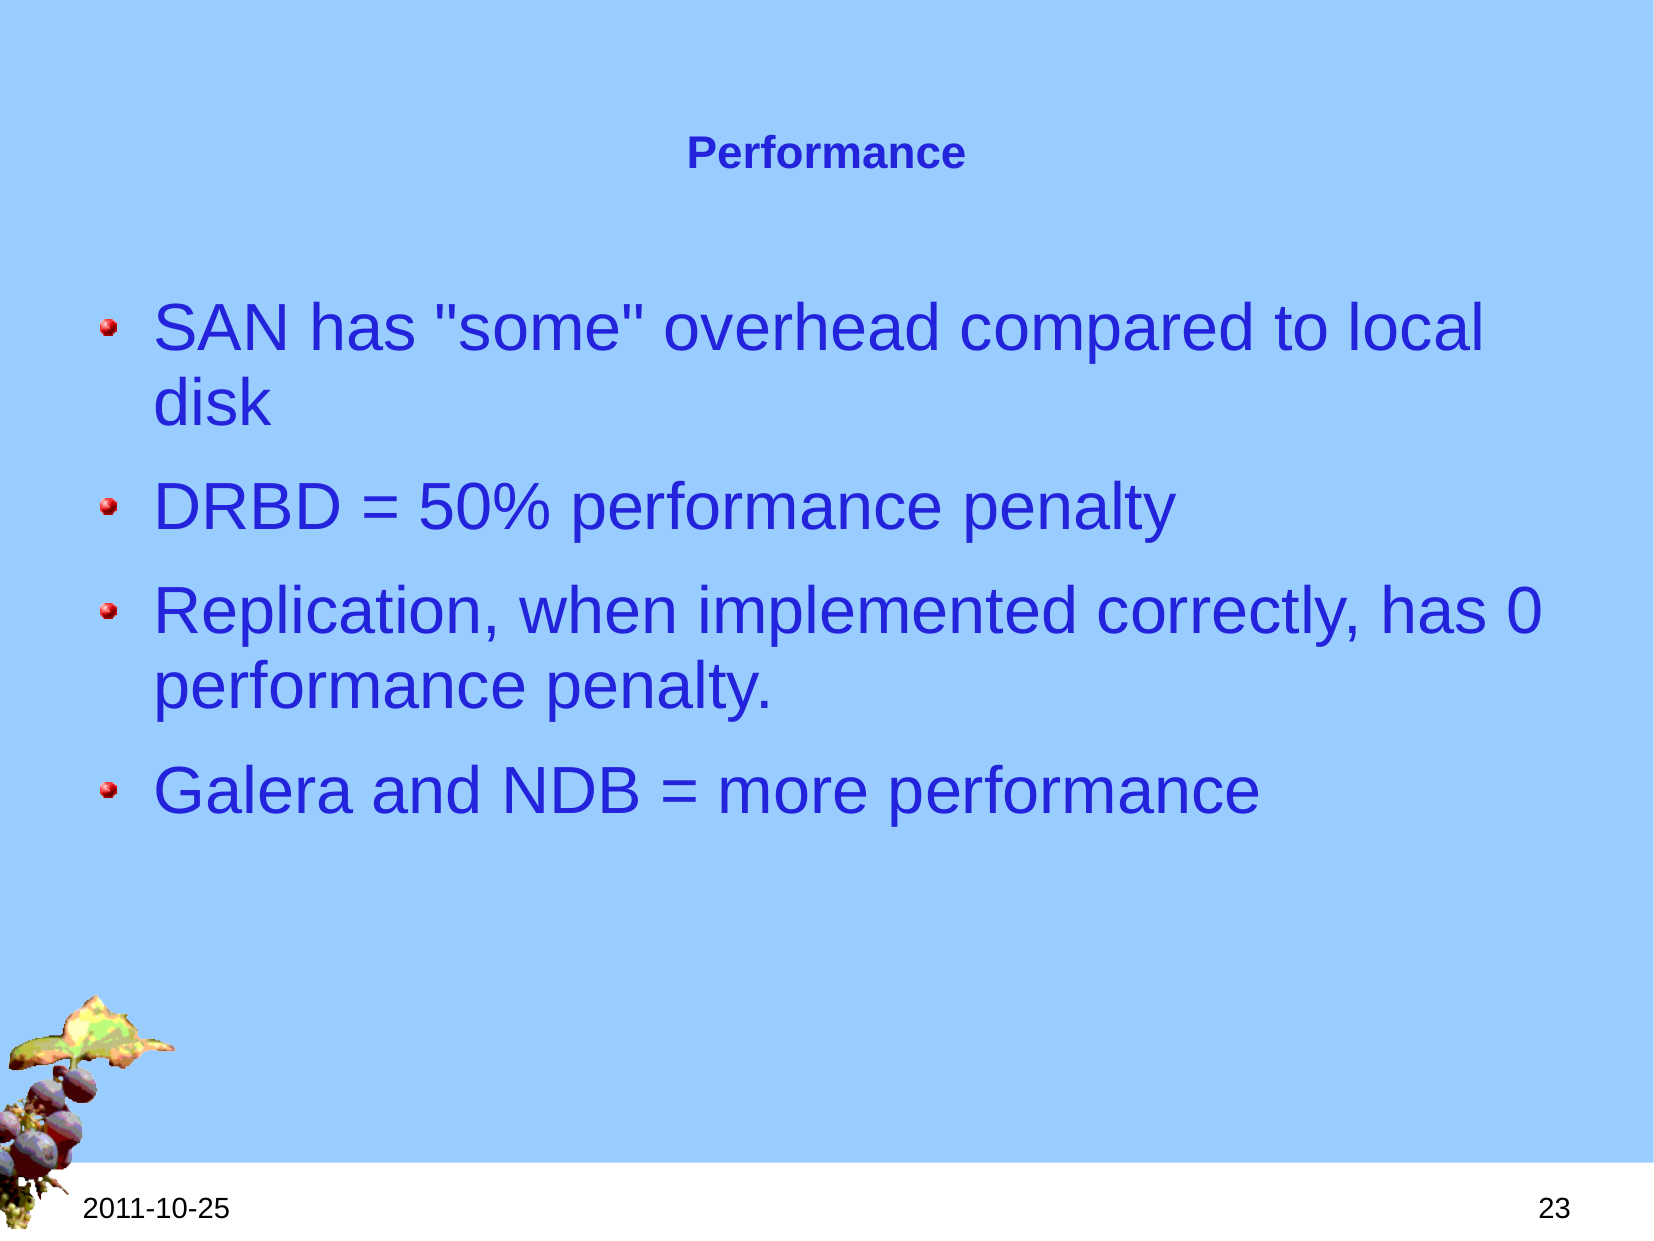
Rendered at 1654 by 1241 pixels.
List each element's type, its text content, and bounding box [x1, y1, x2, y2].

picture [0, 990, 188, 1229]
title Performance [82, 49, 1571, 257]
list SAN has "some" overhead compared to local disk DRBD = 50% performance penalty Replication, when implemented correctly, has 0 performance penalty. Galera and NDB = more performance [82, 290, 1571, 1109]
